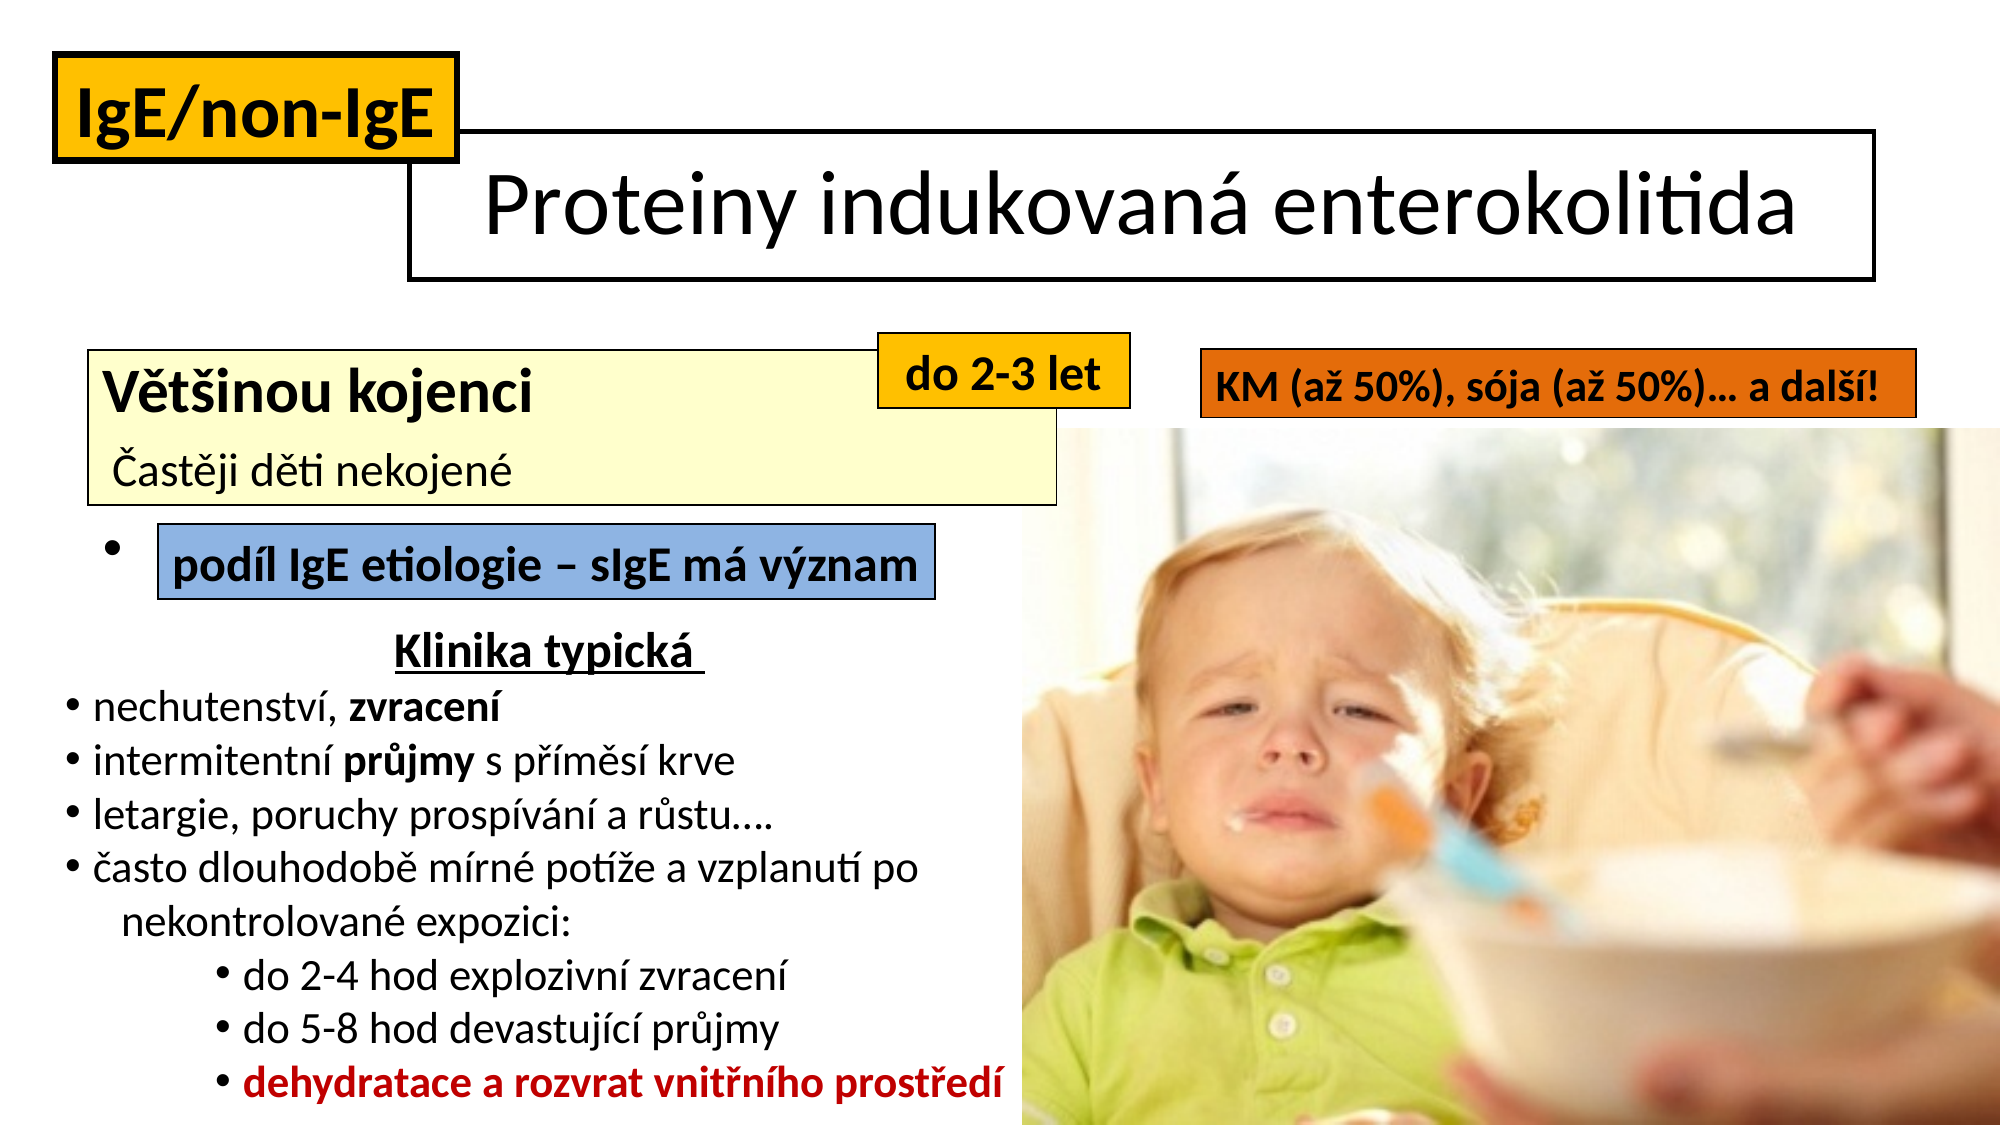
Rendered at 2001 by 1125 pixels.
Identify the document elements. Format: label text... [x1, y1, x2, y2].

text_box do 2-3 let [878, 333, 1130, 408]
text_box KM (až 50%), sója (až 50%)… a další! [1201, 349, 1916, 418]
text_box Proteiny indukovaná enterokolitida [409, 131, 1875, 280]
text_box Klinika typická nechutenství, zvracení intermitentní průjmy s příměsí krve letargie, poruchy prospívání a růstu…. často dlouhodobě mírné potíže a vzplanutí po nekontrolované expozici: do 2-4 hod explozivní zvracení do 5-8 hod devastující průjmy dehydratace a rozvrat vnitřního prostředí [50, 610, 1050, 1114]
list Většinou kojenci Častěji děti nekojené [87, 349, 1057, 505]
picture [1022, 428, 2000, 1125]
text_box podíl IgE etiologie – sIgE má význam [158, 524, 935, 599]
text_box IgE/non-IgE [55, 54, 457, 161]
